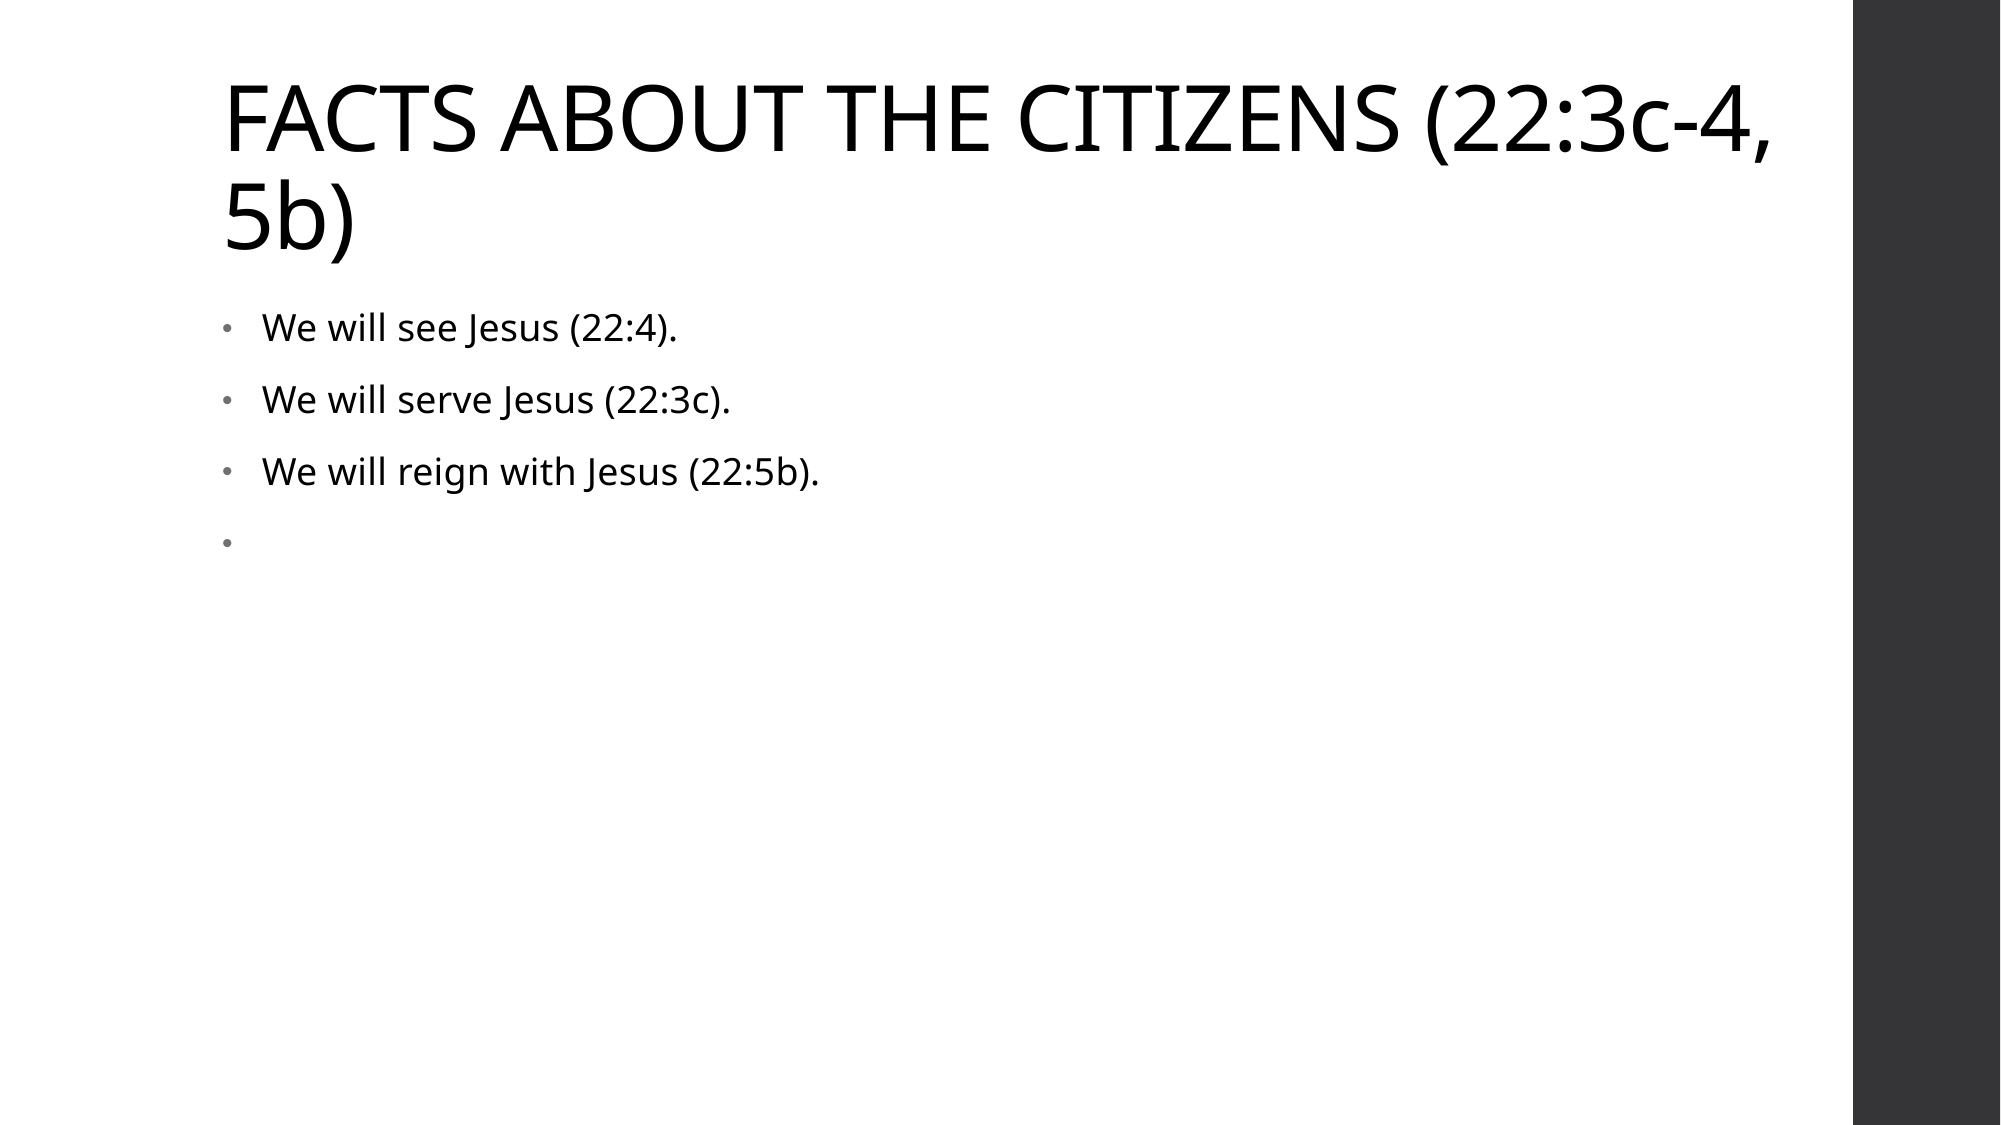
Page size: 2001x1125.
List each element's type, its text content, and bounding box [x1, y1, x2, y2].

list We will see Jesus (22:4). We will serve Jesus (22:3c). We will reign with Jesus (22:5b). [206, 299, 1617, 1014]
title FACTS ABOUT THE CITIZENS (22:3c-4, 5b) [206, 60, 1797, 278]
